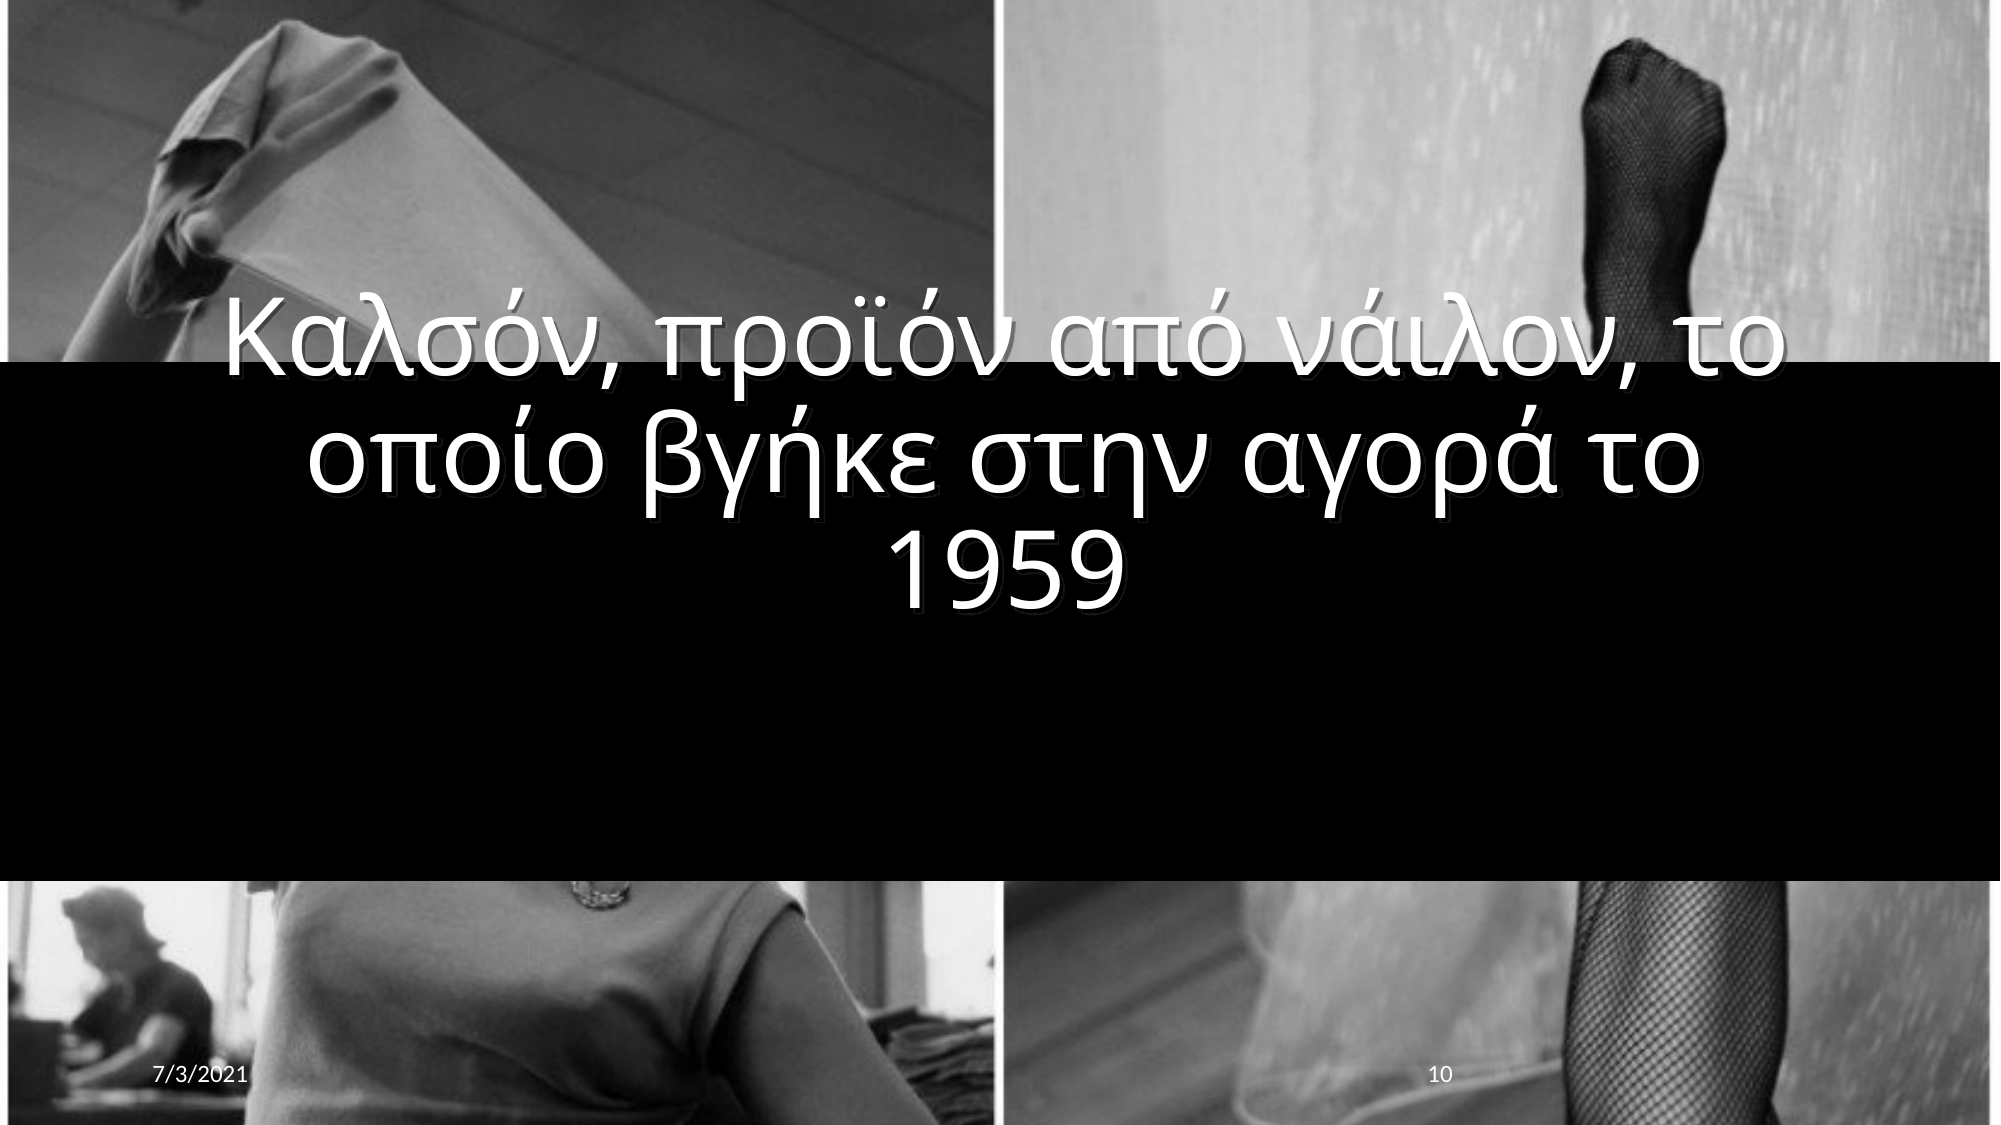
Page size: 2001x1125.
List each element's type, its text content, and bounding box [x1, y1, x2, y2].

text_box [0, 362, 2000, 881]
title Καλσόν, προϊόν από νάιλον, το οποίο βγήκε στην αγορά το 1959 [180, 53, 1831, 640]
picture [0, 881, 2000, 1125]
text_box 7/3/2021 [137, 1042, 588, 1103]
picture [0, 0, 2000, 362]
text_box [1412, 1042, 1863, 1103]
